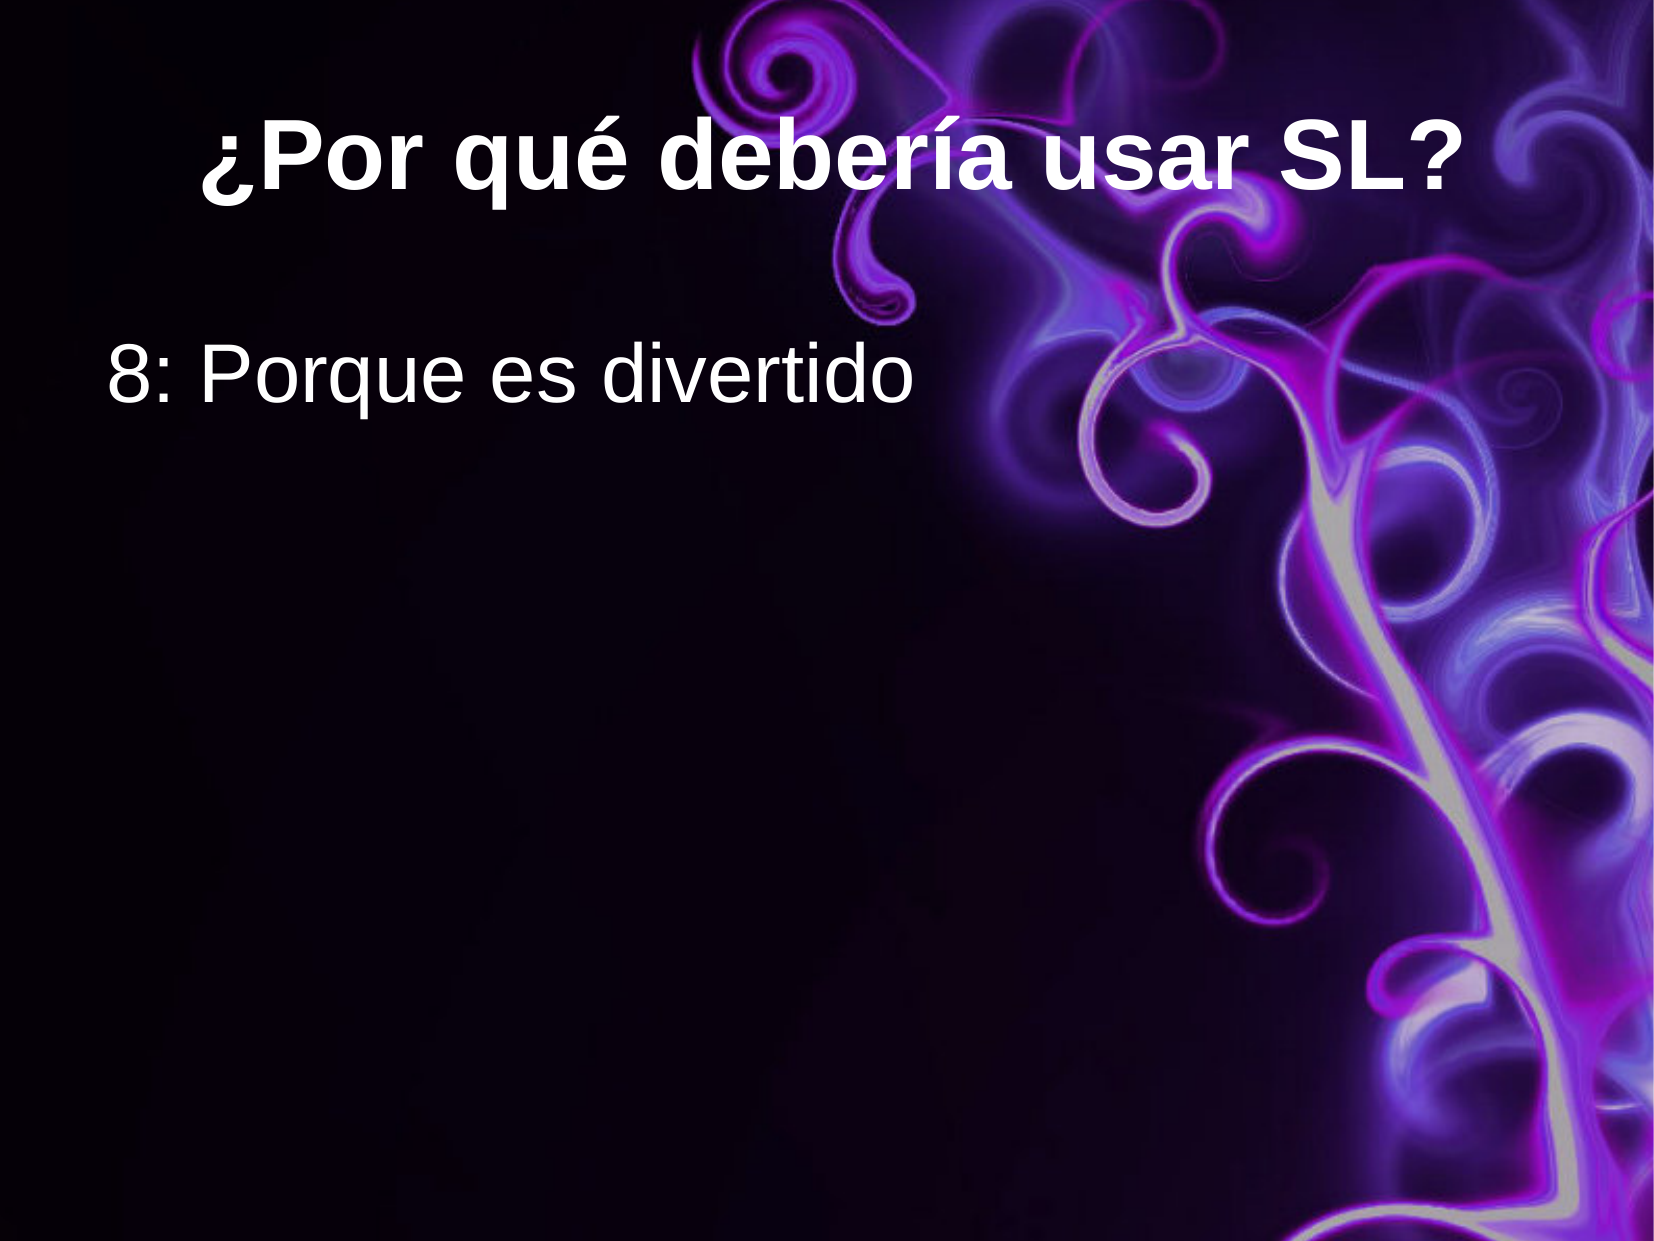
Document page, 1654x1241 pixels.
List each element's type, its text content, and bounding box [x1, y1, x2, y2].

title ¿Por qué debería usar SL? [88, 59, 1577, 252]
picture [426, 252, 1227, 290]
subtitle 8: Porque es divertido [82, 290, 1571, 1109]
